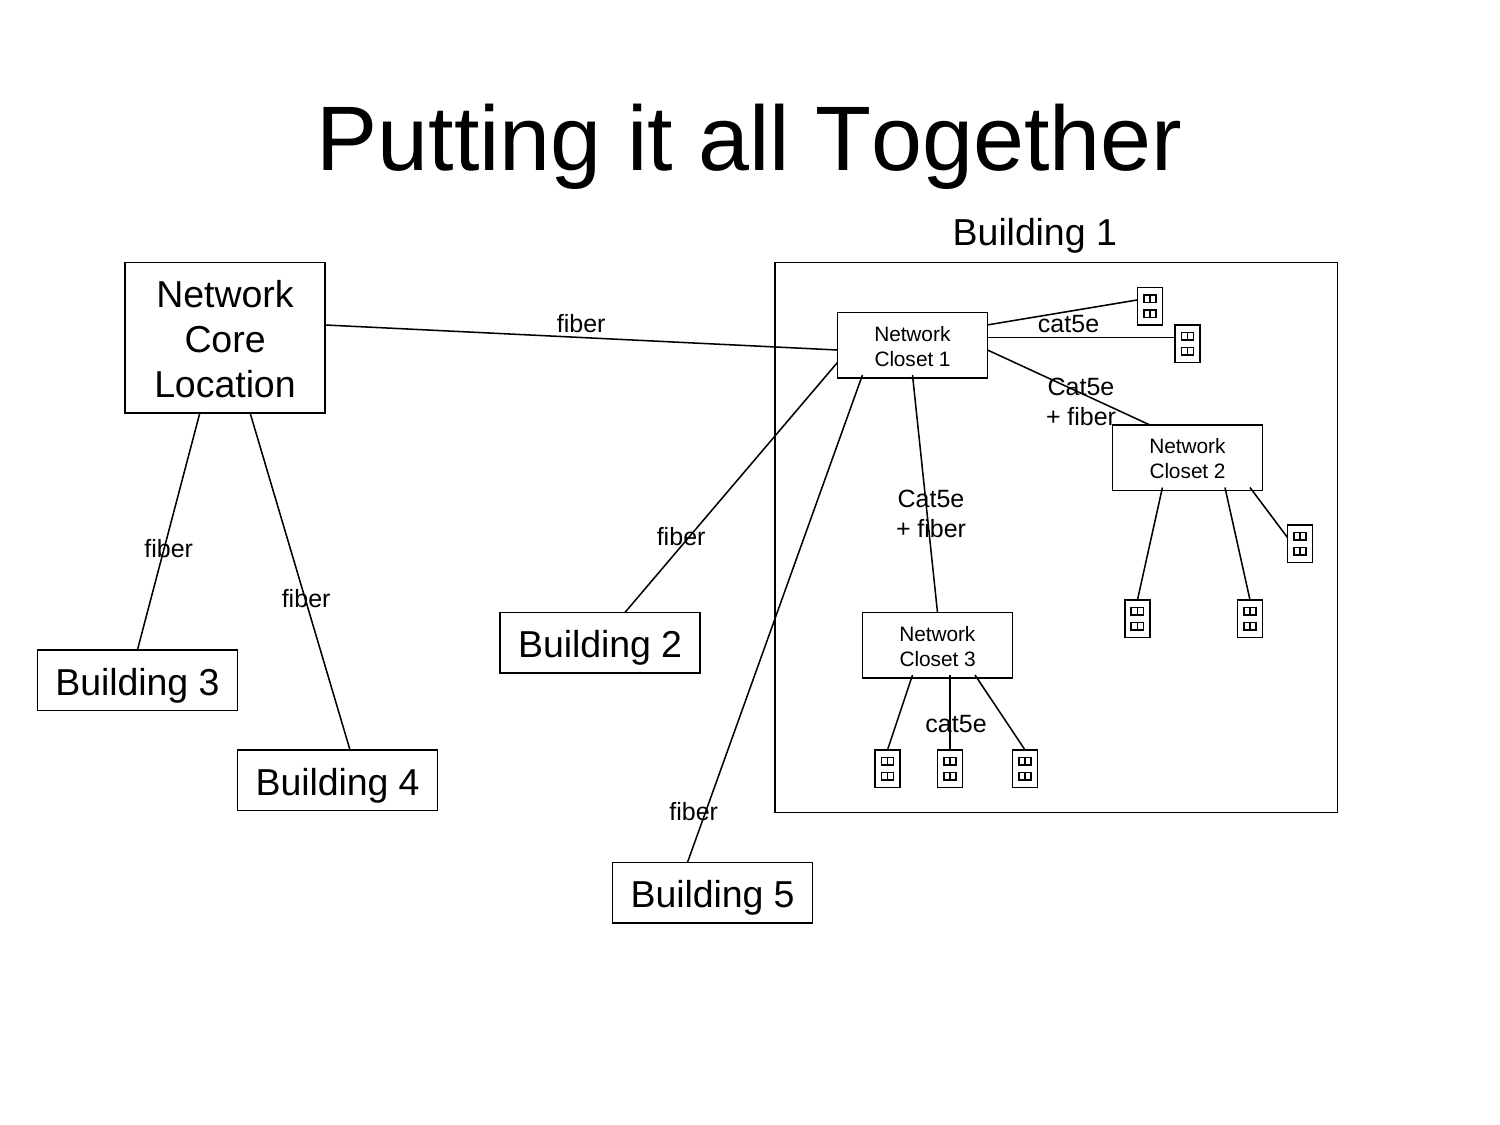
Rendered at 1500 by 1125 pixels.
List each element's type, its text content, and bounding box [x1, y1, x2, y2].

text_box [874, 749, 900, 788]
text_box Network Closet 2 [1112, 424, 1263, 491]
text_box cat5e [887, 699, 1026, 746]
text_box Building 4 [237, 749, 438, 811]
text_box Building 3 [37, 649, 238, 711]
text_box Cat5e + fiber [874, 474, 988, 551]
text_box fiber [99, 525, 238, 571]
title Putting it all Together [75, 45, 1426, 233]
text_box Network Closet 3 [862, 612, 1013, 678]
text_box fiber [624, 787, 763, 833]
text_box fiber [612, 512, 751, 558]
text_box [1237, 599, 1263, 638]
text_box [1137, 287, 1163, 325]
text_box Network Core Location [125, 262, 326, 413]
text_box Cat5e + fiber [1024, 362, 1138, 438]
text_box Network Closet 1 [837, 312, 988, 378]
text_box Building 5 [612, 862, 813, 923]
text_box [1124, 599, 1150, 638]
text_box cat5e [999, 299, 1138, 346]
text_box fiber [512, 299, 651, 346]
text_box Building 2 [500, 612, 701, 673]
text_box [1012, 749, 1038, 788]
text_box [937, 749, 963, 788]
text_box [1174, 324, 1200, 363]
text_box Building 1 [937, 199, 1132, 261]
text_box fiber [237, 575, 376, 621]
text_box [1287, 524, 1313, 563]
